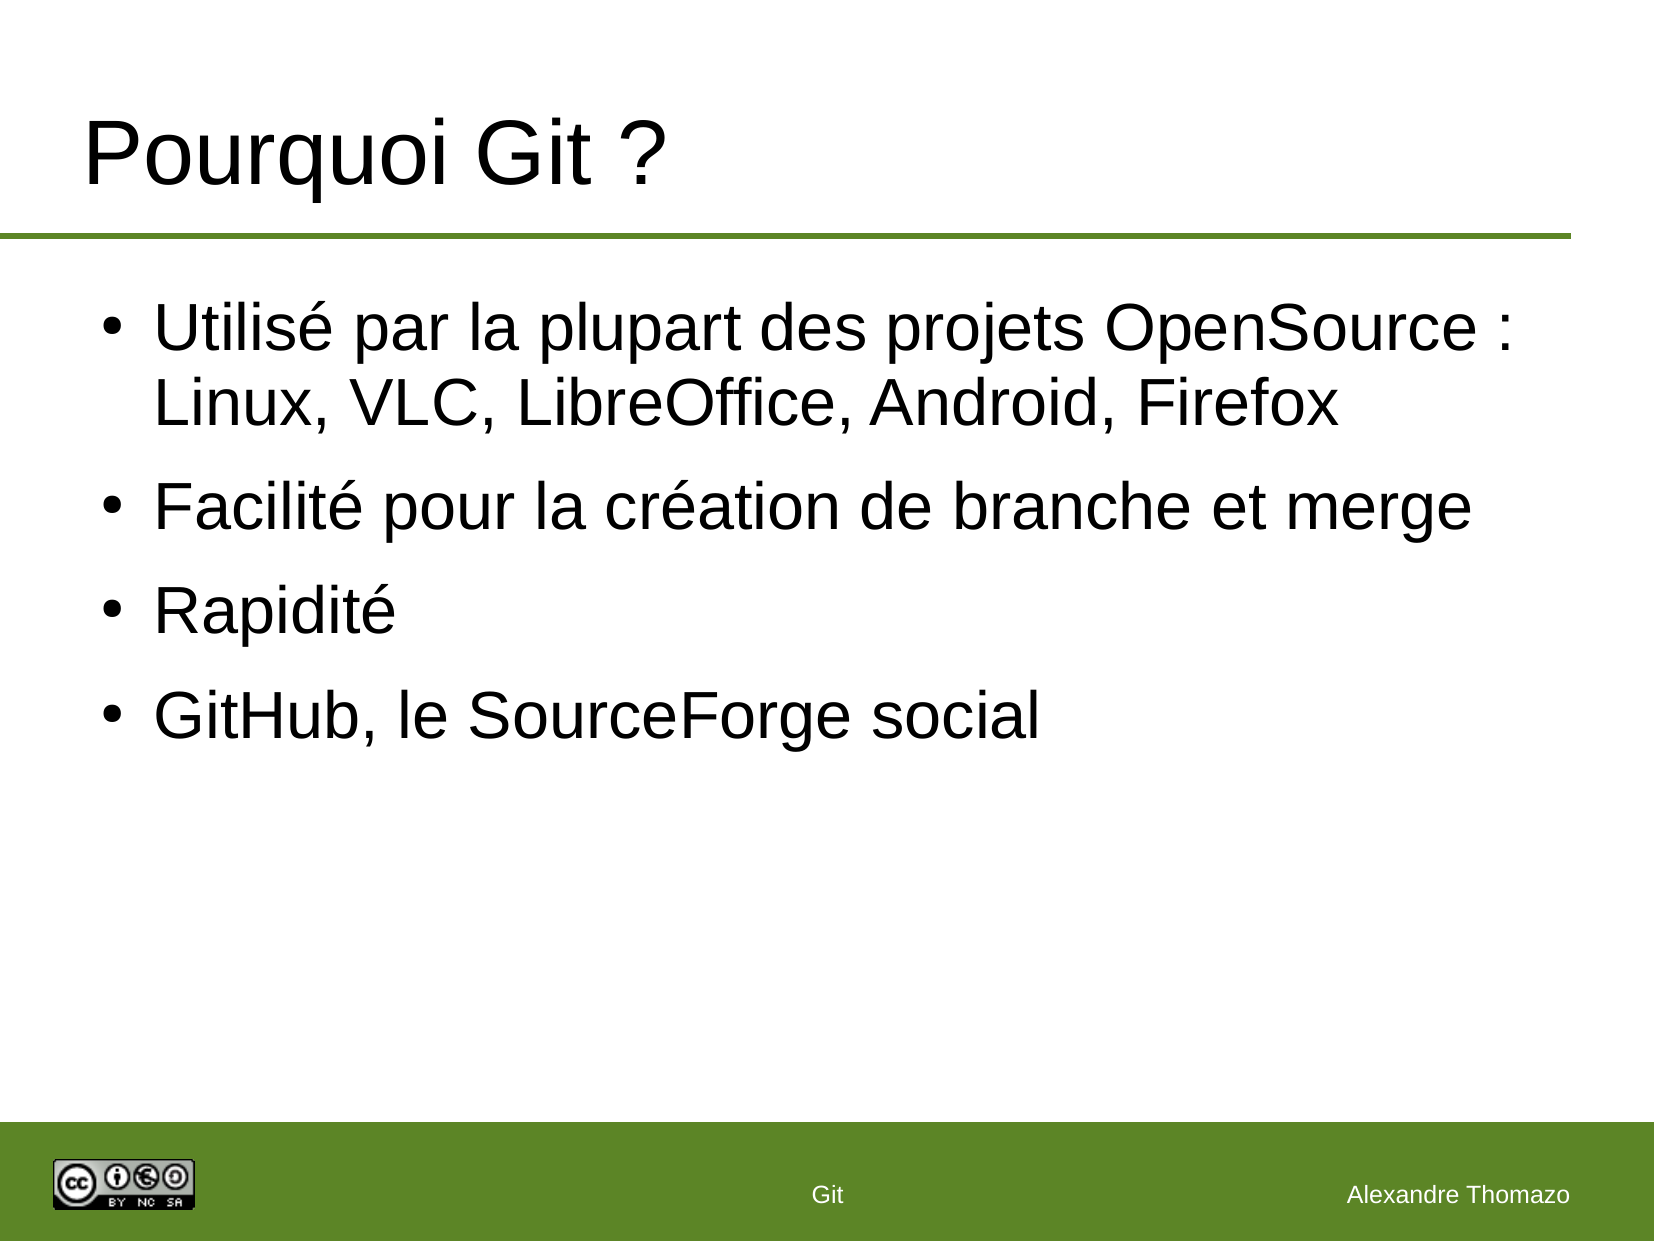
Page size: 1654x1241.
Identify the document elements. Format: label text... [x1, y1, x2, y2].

list Utilisé par la plupart des projets OpenSource : Linux, VLC, LibreOffice, Android, Firefox Facilité pour la création de branche et merge Rapidité GitHub, le SourceForge social [82, 290, 1538, 1010]
title Pourquoi Git ? [82, 49, 1571, 257]
picture [53, 1159, 195, 1210]
